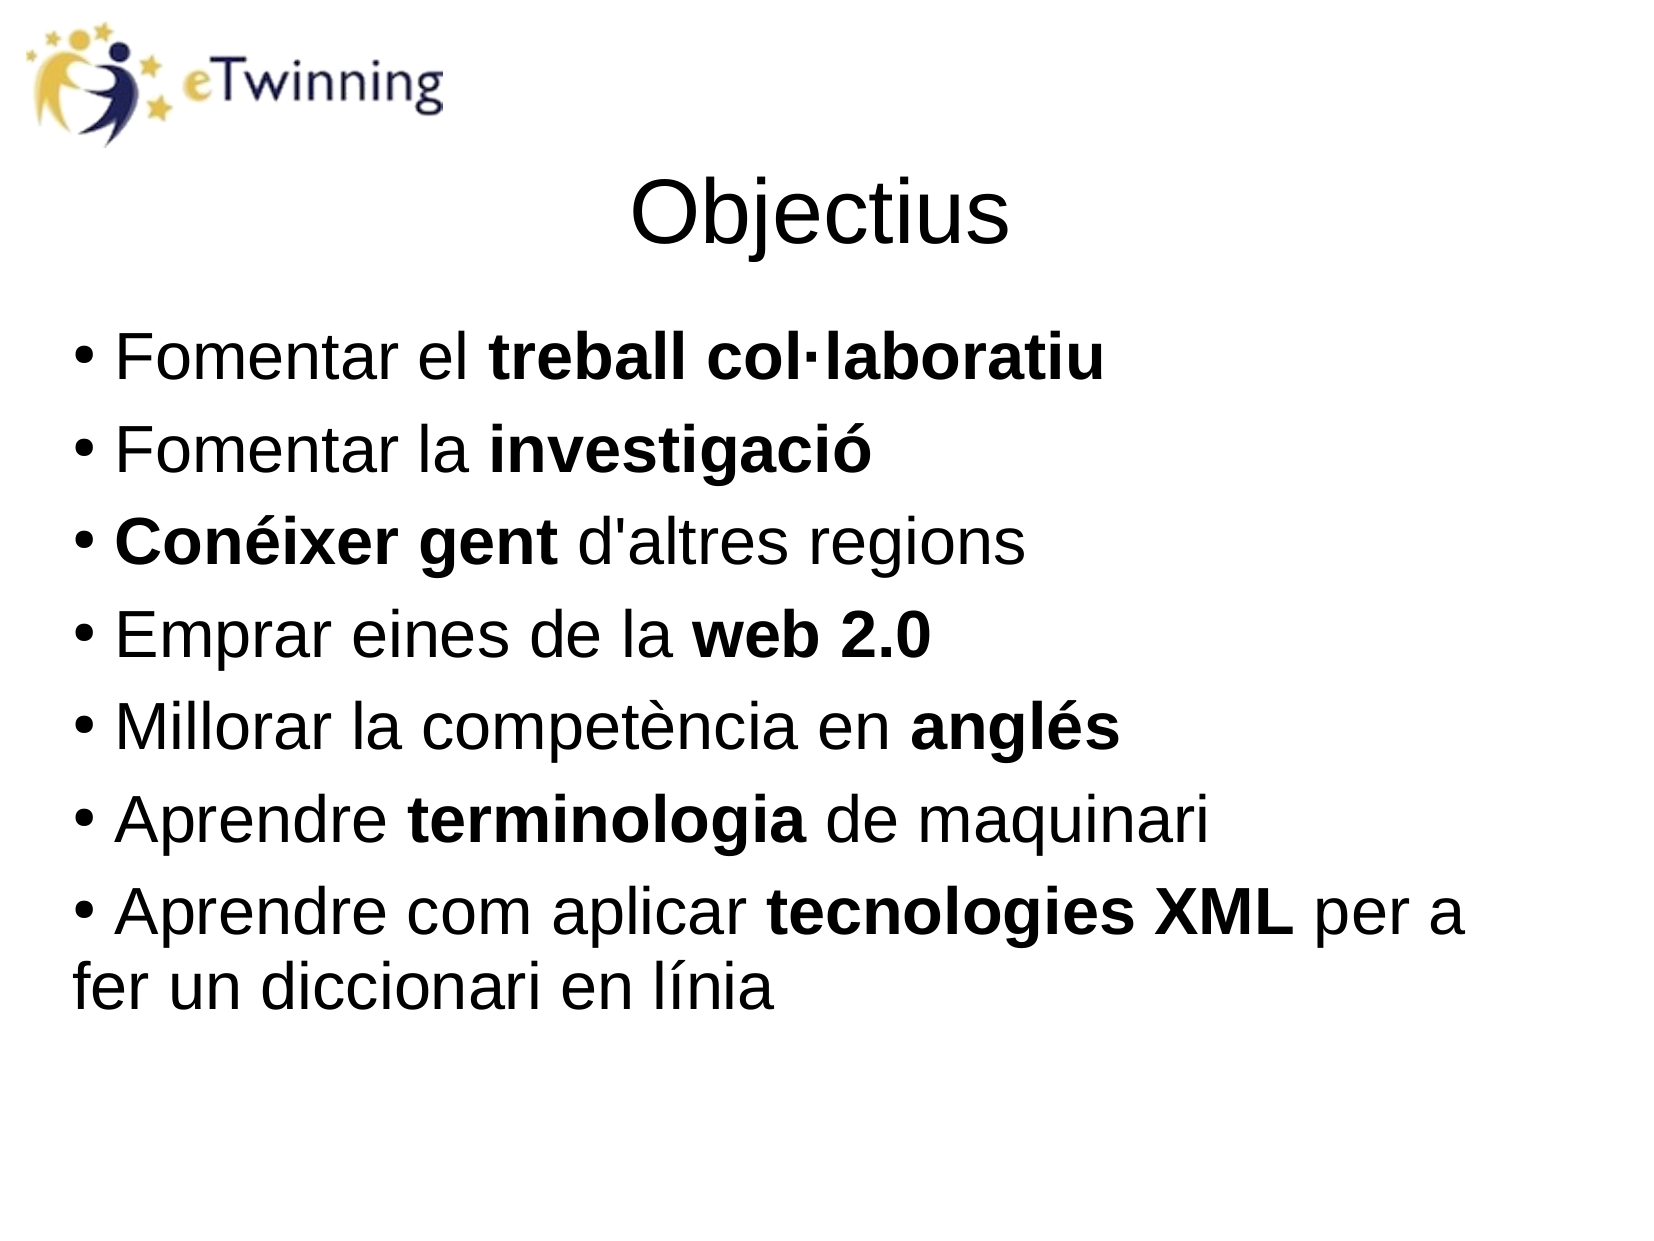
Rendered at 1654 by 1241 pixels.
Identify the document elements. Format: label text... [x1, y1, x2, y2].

title Objectius [76, 127, 1565, 296]
subtitle Fomentar el treball col·laboratiu Fomentar la investigació Conéixer gent d'altres regions Emprar eines de la web 2.0 Millorar la competència en anglés Aprendre terminologia de maquinari Aprendre com aplicar tecnologies XML per a fer un diccionari en línia [72, 320, 1561, 1023]
picture [26, 20, 443, 148]
